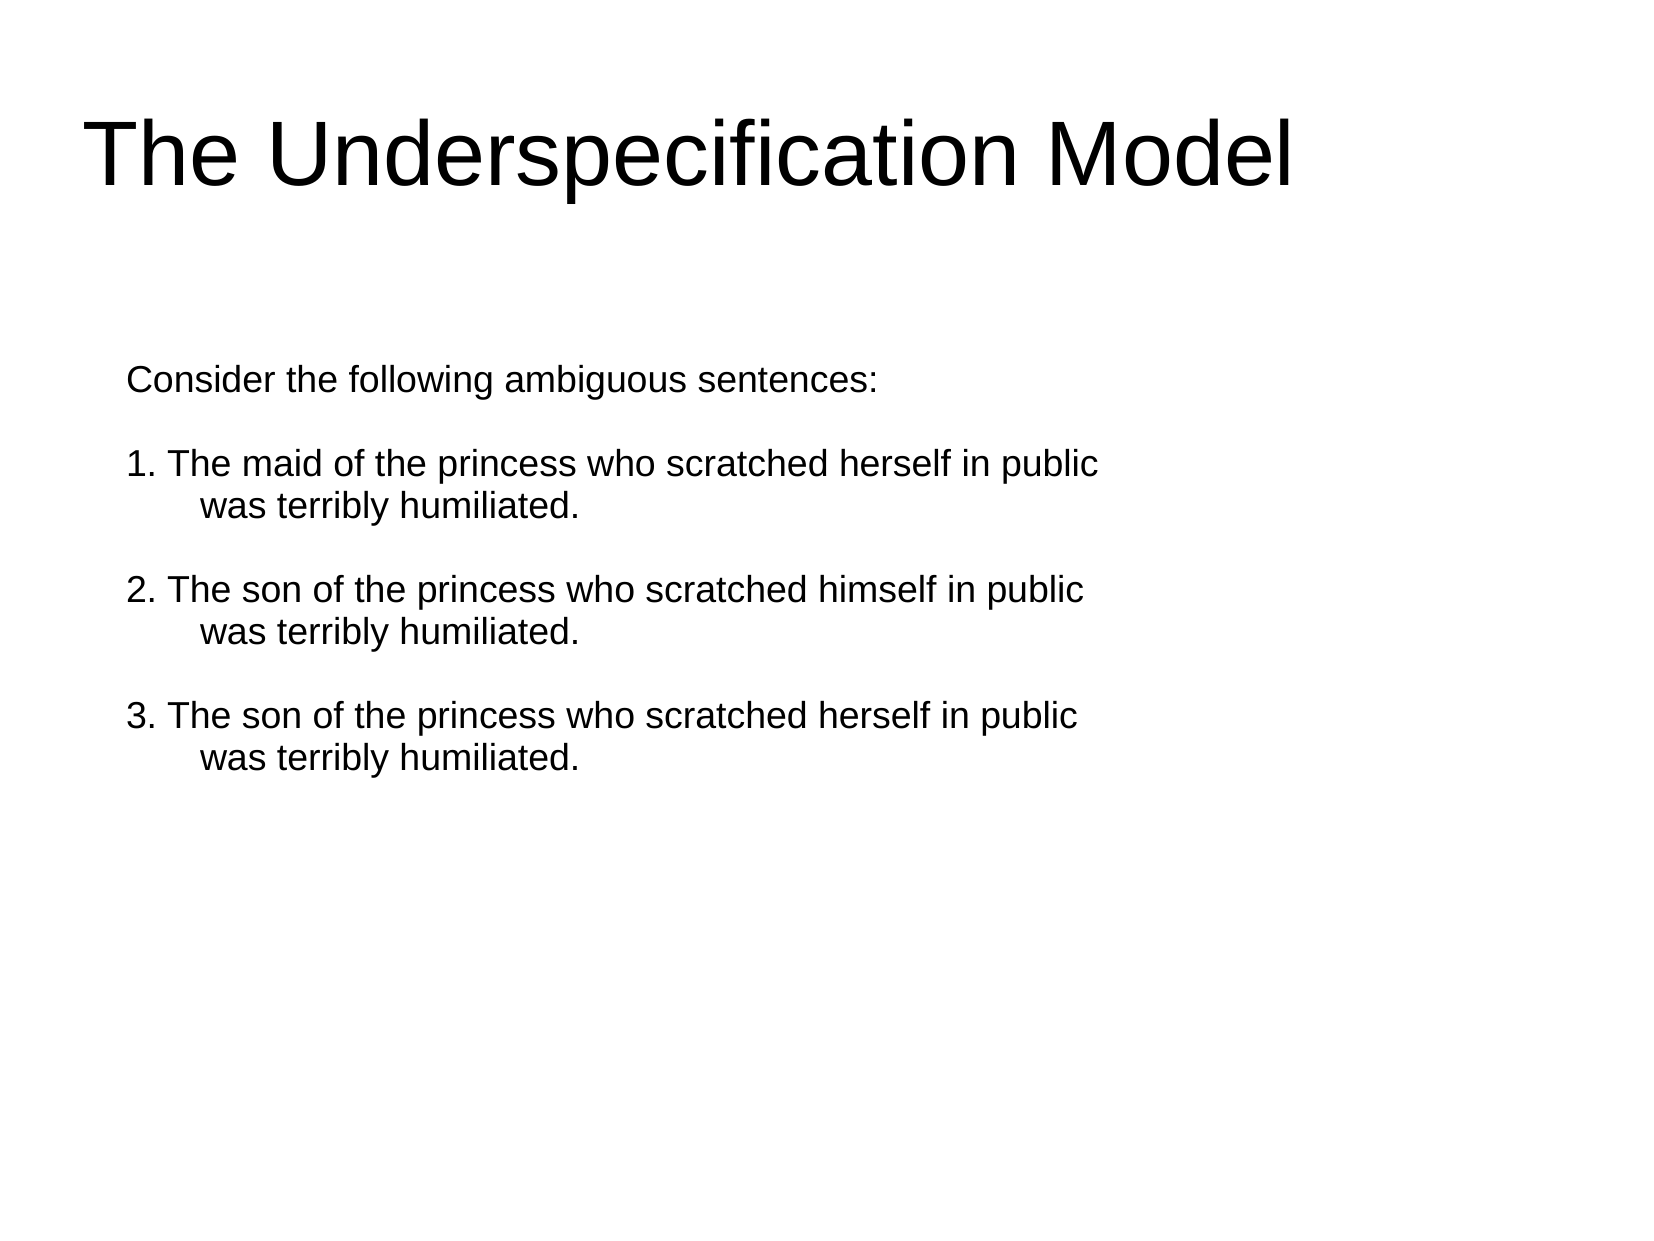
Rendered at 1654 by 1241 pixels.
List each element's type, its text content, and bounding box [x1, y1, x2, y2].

title The Underspecification Model [82, 49, 1572, 257]
text_box Consider the following ambiguous sentences: 1. The maid of the princess who scratched herself in public was terribly humiliated. 2. The son of the princess who scratched himself in public was terribly humiliated. 3. The son of the princess who scratched herself in public was terribly humiliated. [111, 351, 1114, 787]
